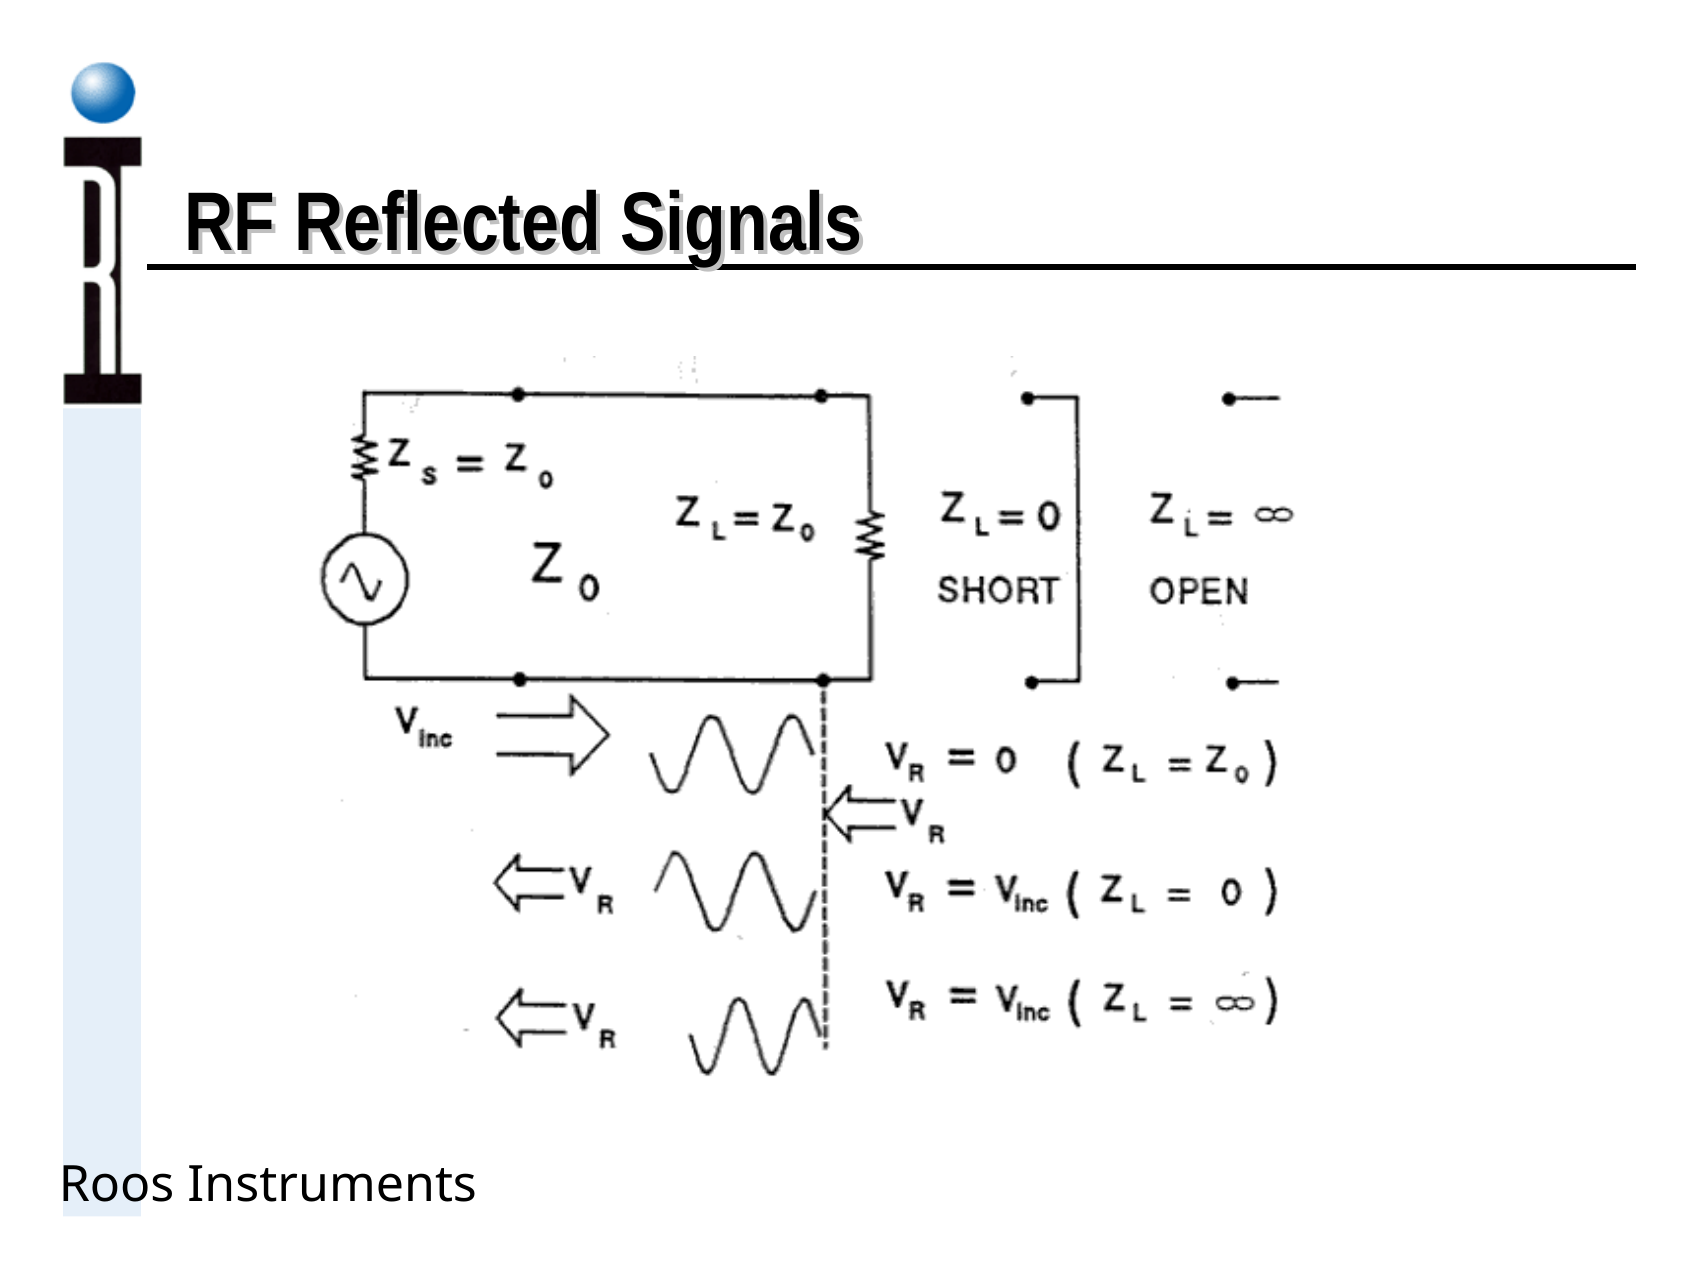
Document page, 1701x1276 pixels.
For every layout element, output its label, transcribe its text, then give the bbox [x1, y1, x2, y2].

picture [310, 356, 1307, 1091]
picture [59, 58, 147, 411]
text_box RF Reflected Signals [184, 92, 1539, 268]
